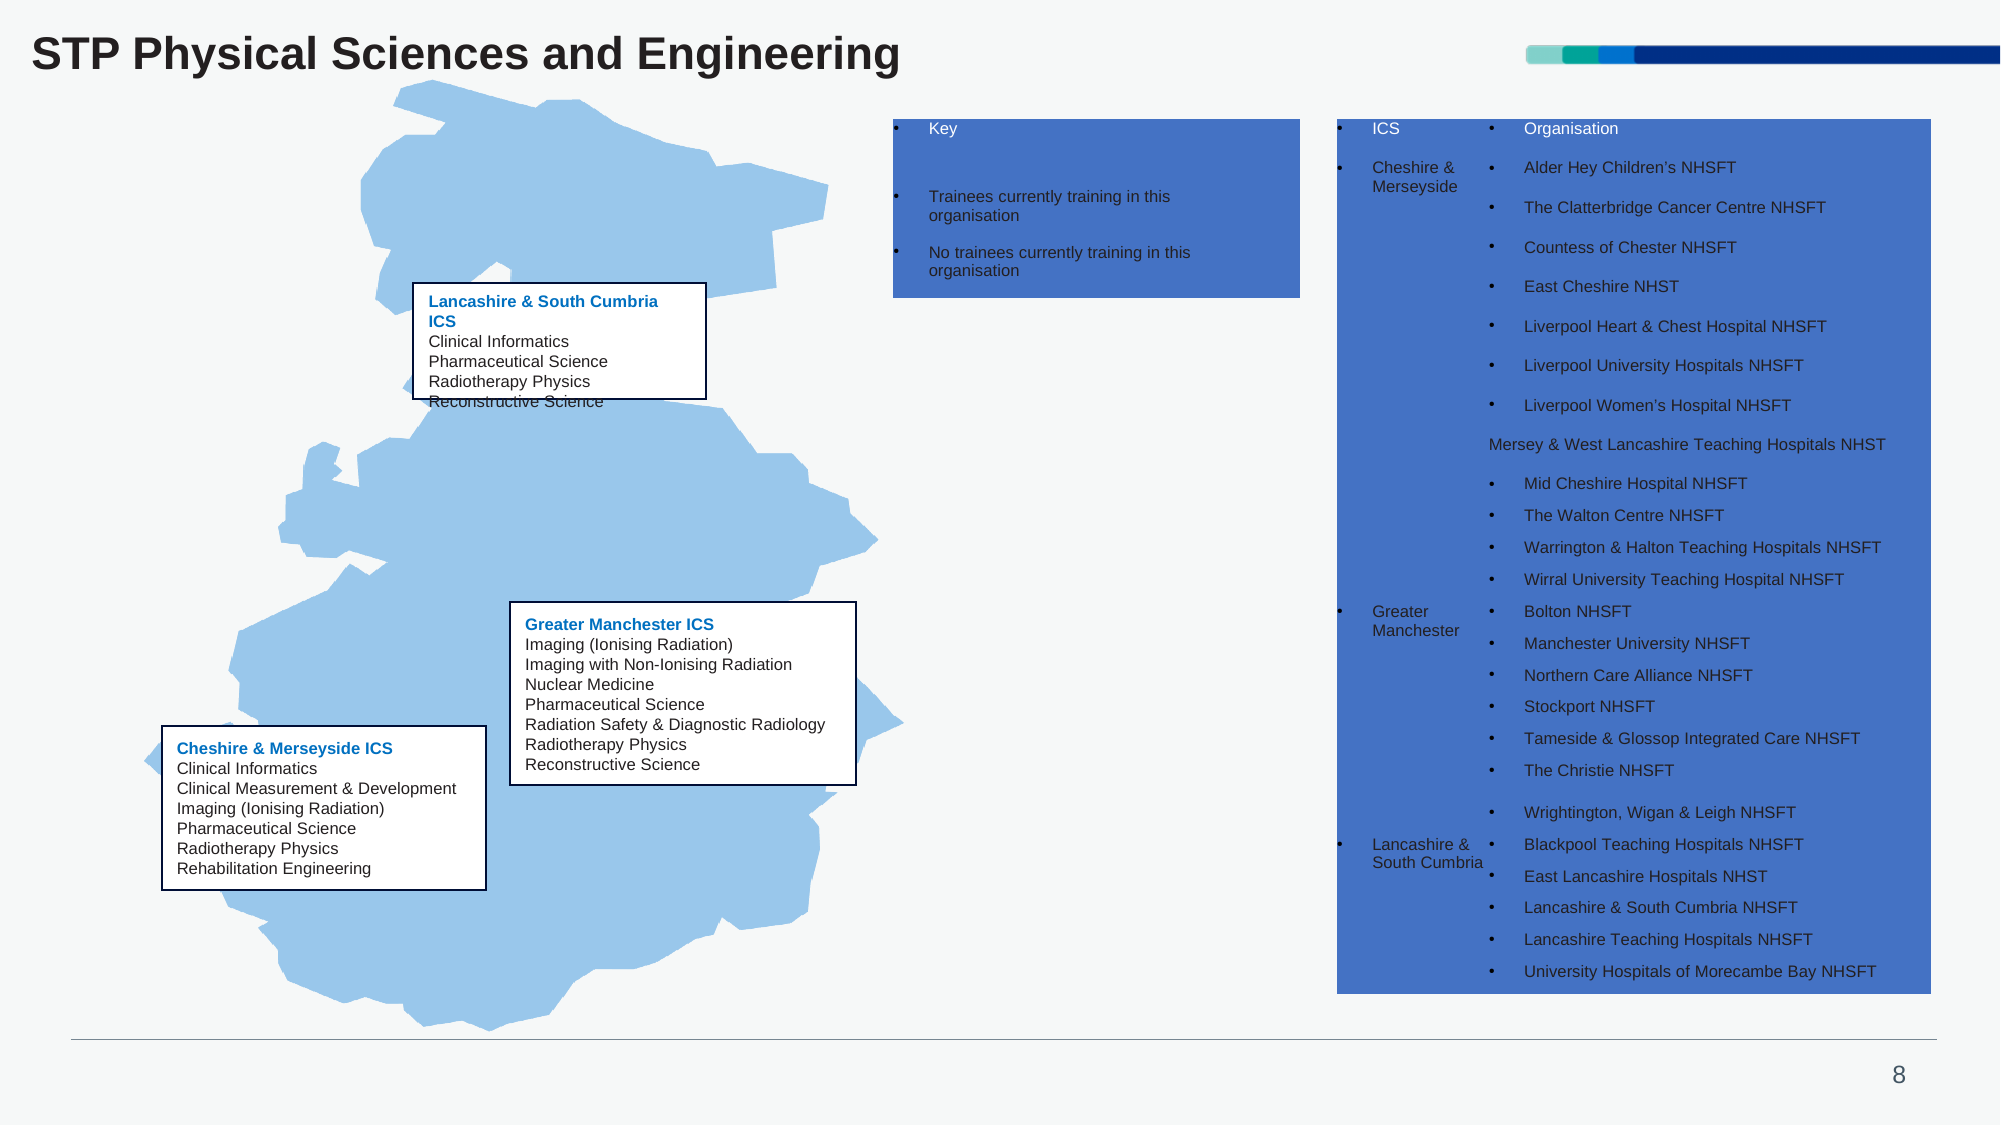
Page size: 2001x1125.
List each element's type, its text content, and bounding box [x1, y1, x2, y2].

table_cell Northern Care Alliance NHSFT [1489, 666, 1931, 698]
table_header ICS [1337, 119, 1489, 159]
table_cell No trainees currently training in this organisation [893, 243, 1249, 298]
table_cell Liverpool Heart & Chest Hospital NHSFT [1489, 317, 1931, 356]
table_cell Lancashire & South Cumbria NHSFT [1489, 899, 1931, 931]
table_cell Alder Hey Children’s NHSFT [1489, 159, 1931, 198]
text_box Cheshire & Merseyside ICS Clinical Informatics Clinical Measurement & Development Imaging (Ionising Radiation) Pharmaceutical Science Radiotherapy Physics Rehabilitation Engineering [162, 726, 486, 890]
table_header Organisation [1489, 119, 1931, 159]
table_cell East Lancashire Hospitals NHST [1489, 867, 1931, 899]
table_cell Blackpool Teaching Hospitals NHSFT [1489, 835, 1931, 867]
table_cell [1249, 188, 1300, 243]
table_cell Greater Manchester [1337, 602, 1489, 835]
table_cell Mid Cheshire Hospital NHSFT [1489, 475, 1931, 507]
table_cell The Walton Centre NHSFT [1489, 507, 1931, 539]
table_cell Lancashire Teaching Hospitals NHSFT [1489, 931, 1931, 962]
table_cell Countess of Chester NHSFT [1489, 238, 1931, 277]
table_cell Cheshire & Merseyside [1337, 159, 1489, 602]
table_cell Wrightington, Wigan & Leigh NHSFT [1489, 803, 1931, 835]
table_cell Tameside & Glossop Integrated Care NHSFT [1489, 730, 1931, 761]
table_header [1249, 119, 1300, 188]
table_cell Warrington & Halton Teaching Hospitals NHSFT [1489, 539, 1931, 570]
picture [118, 96, 937, 1046]
title STP Physical Sciences and Engineering [31, 13, 1903, 96]
table_cell Trainees currently training in this organisation [893, 188, 1249, 243]
table_cell [1249, 243, 1300, 298]
table_cell University Hospitals of Morecambe Bay NHSFT [1489, 962, 1931, 994]
table_cell Stockport NHSFT [1489, 698, 1931, 730]
table_cell Manchester University NHSFT [1489, 634, 1931, 666]
table_cell Lancashire & South Cumbria [1337, 835, 1489, 994]
table_cell East Cheshire NHST [1489, 277, 1931, 317]
text_box Lancashire & South Cumbria ICS Clinical Informatics Pharmaceutical Science Radiotherapy Physics Reconstructive Science [413, 283, 706, 399]
table_header Key [893, 119, 1249, 188]
table_cell Wirral University Teaching Hospital NHSFT [1489, 570, 1931, 602]
table_cell Mersey & West Lancashire Teaching Hospitals NHST [1489, 435, 1931, 475]
text_box Greater Manchester ICS Imaging (Ionising Radiation) Imaging with Non-Ionising Radiation Nuclear Medicine Pharmaceutical Science Radiation Safety & Diagnostic Radiology Radiotherapy Physics Reconstructive Science [510, 602, 856, 785]
table_cell Liverpool Women’s Hospital NHSFT [1489, 396, 1931, 435]
table_cell Liverpool University Hospitals NHSFT [1489, 356, 1931, 396]
table_cell The Christie NHSFT [1489, 761, 1931, 803]
table_cell Bolton NHSFT [1489, 602, 1931, 634]
table_cell The Clatterbridge Cancer Centre NHSFT [1489, 198, 1931, 238]
